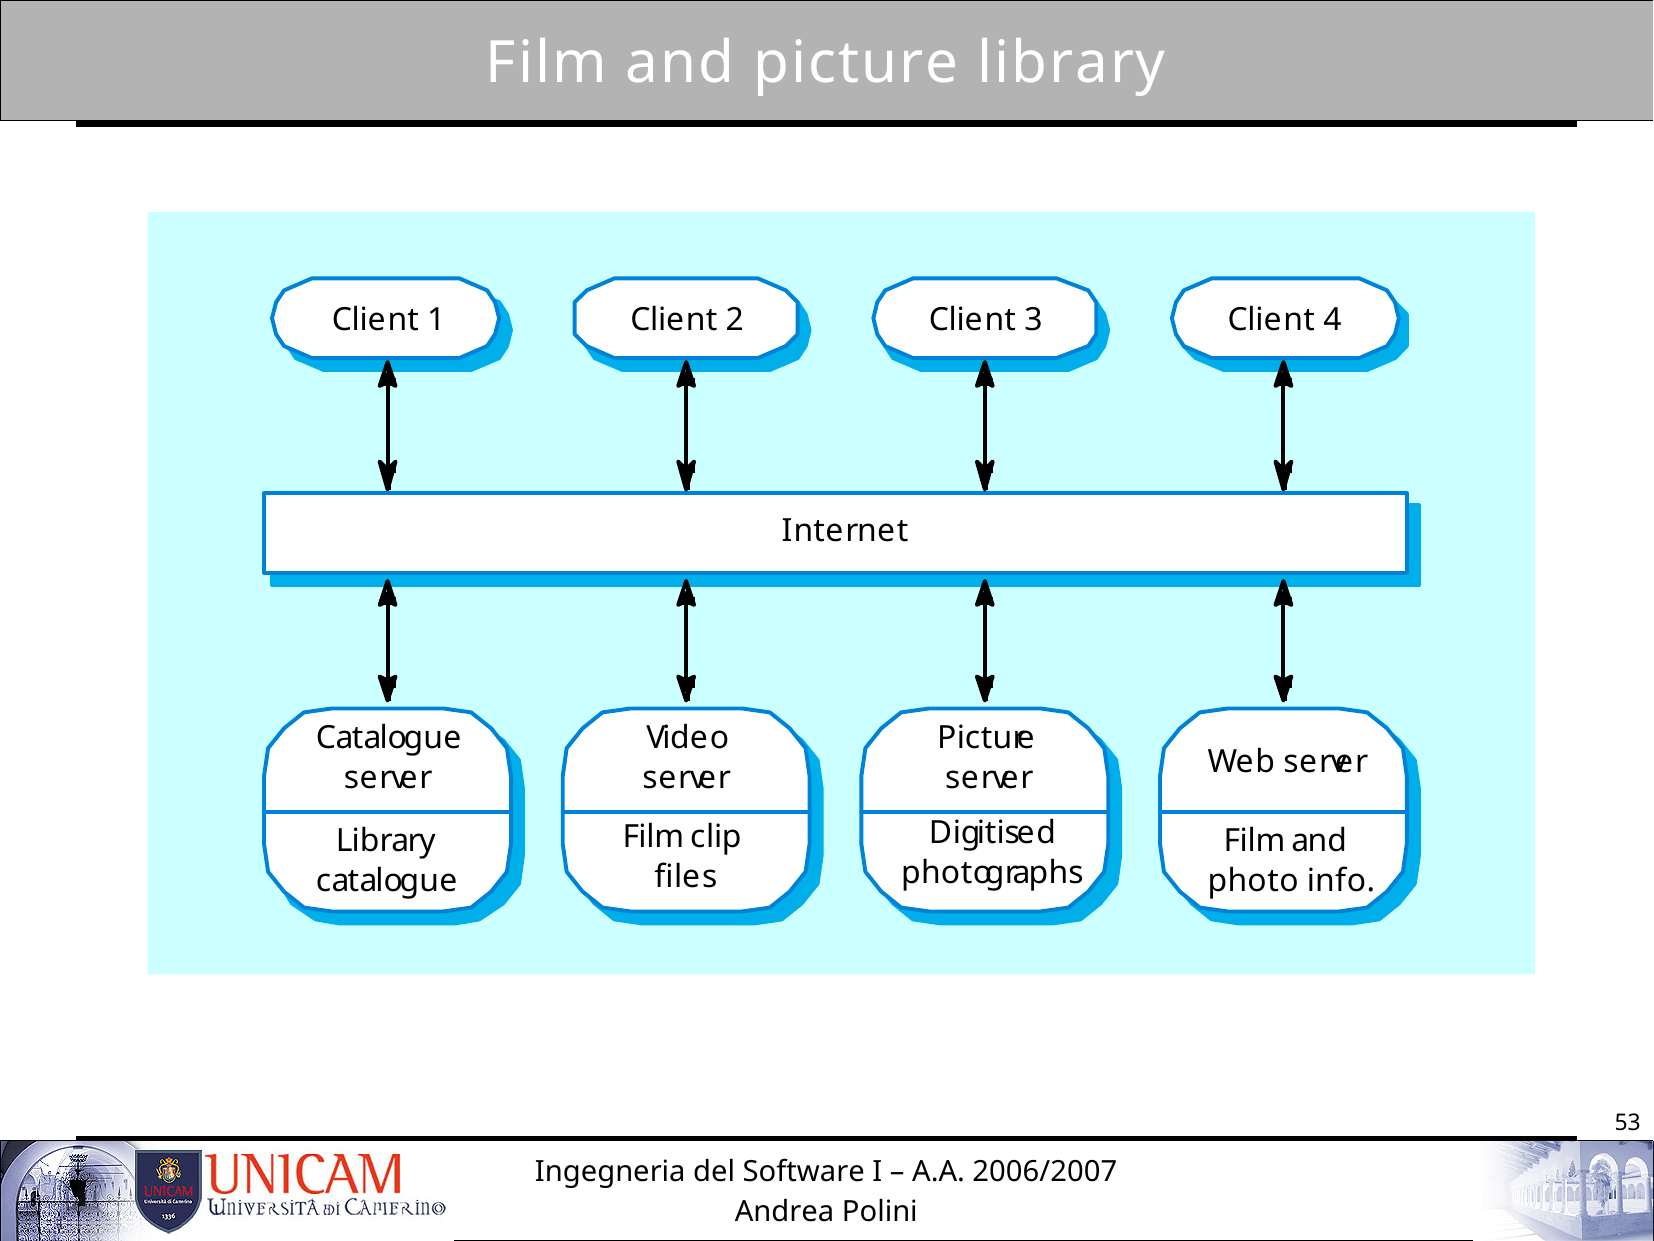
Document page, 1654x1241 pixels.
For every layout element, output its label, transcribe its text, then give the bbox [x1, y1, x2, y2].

picture [1473, 1141, 1654, 1241]
text_box [147, 211, 1536, 975]
title Film and picture library [0, 0, 1653, 121]
picture [260, 274, 1423, 928]
picture [0, 1141, 454, 1241]
